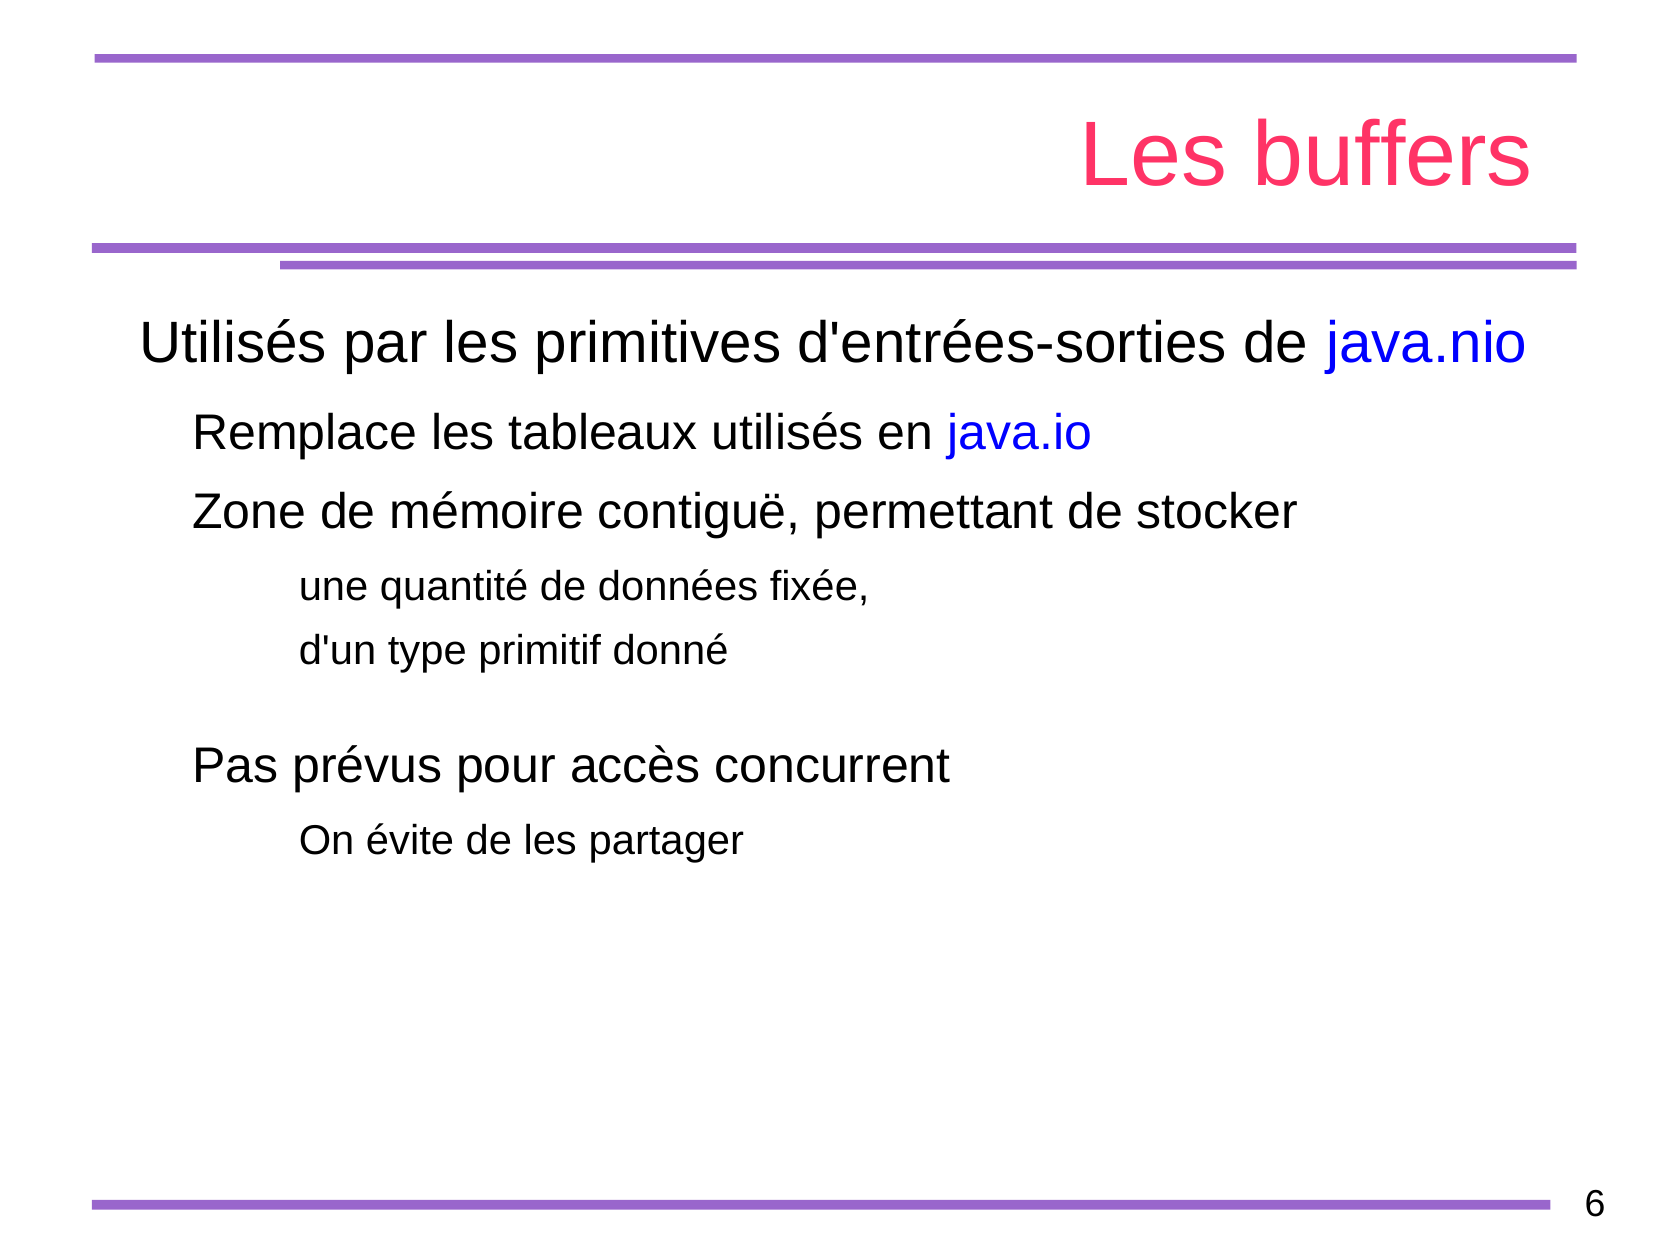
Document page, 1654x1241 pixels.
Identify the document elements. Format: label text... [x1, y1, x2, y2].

title Les buffers [121, 49, 1534, 257]
list Utilisés par les primitives d'entrées-sorties de java.nio Remplace les tableaux utilisés en java.io Zone de mémoire contiguë, permettant de stocker une quantité de données fixée, d'un type primitif donné Pas prévus pour accès concurrent On évite de les partager [121, 309, 1534, 1162]
